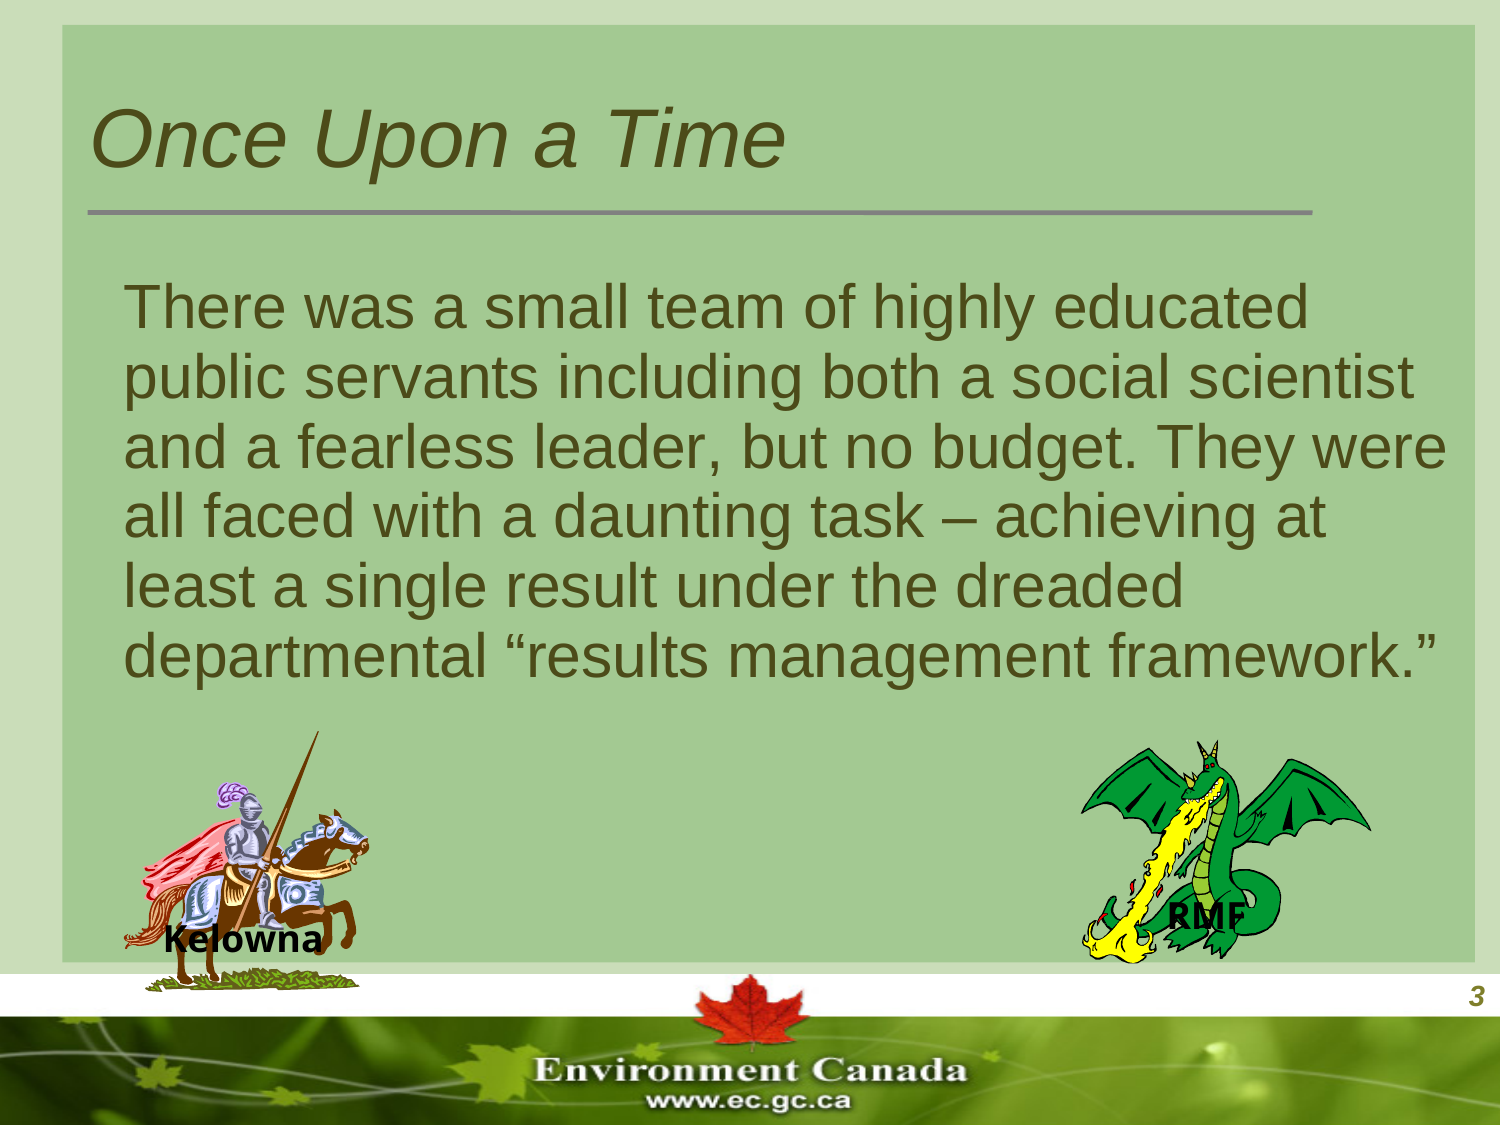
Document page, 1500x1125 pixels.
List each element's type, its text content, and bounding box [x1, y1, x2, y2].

title Once Upon a Time [75, 45, 1471, 233]
picture [0, 974, 1500, 1125]
picture [1080, 739, 1372, 965]
list There was a small team of highly educated public servants including both a social scientist and a fearless leader, but no budget. They were all faced with a daunting task – achieving at least a single result under the dreaded departmental “results management framework.” [53, 262, 1471, 1006]
text_box Kelowna [147, 904, 384, 972]
text_box RMF [1151, 881, 1282, 948]
picture [123, 727, 373, 996]
picture [1471, 989, 1480, 1003]
